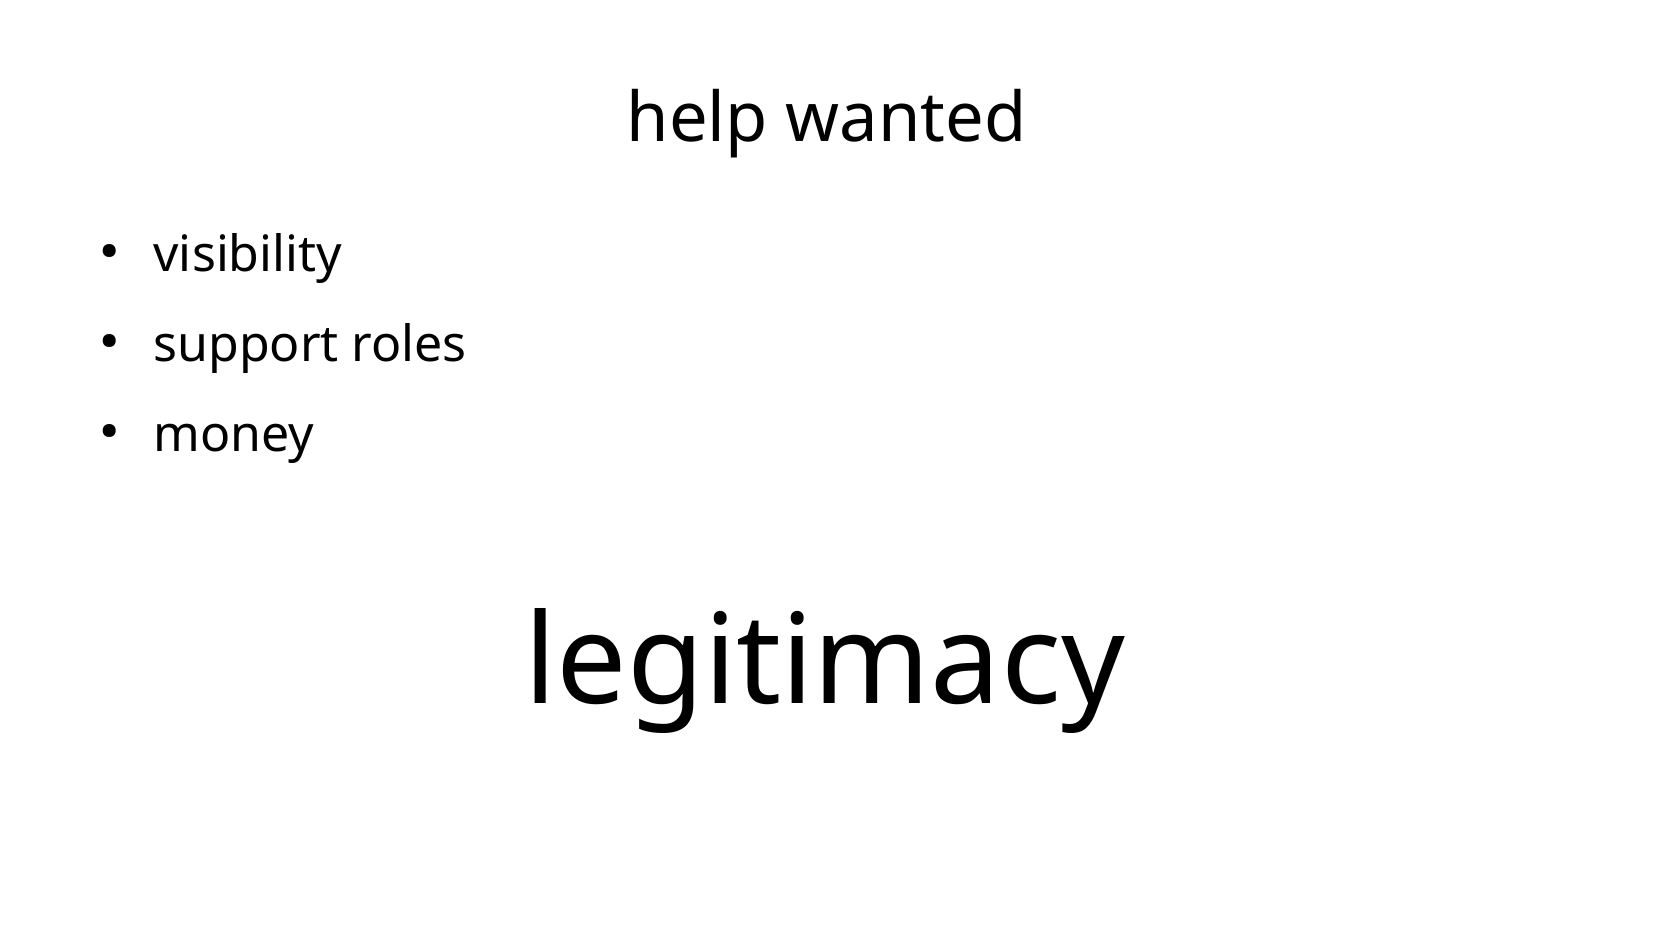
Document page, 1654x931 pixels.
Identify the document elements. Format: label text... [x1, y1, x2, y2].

list visibility support roles money [82, 217, 1571, 931]
title help wanted [82, 37, 1571, 193]
text_box legitimacy [150, 562, 1501, 749]
